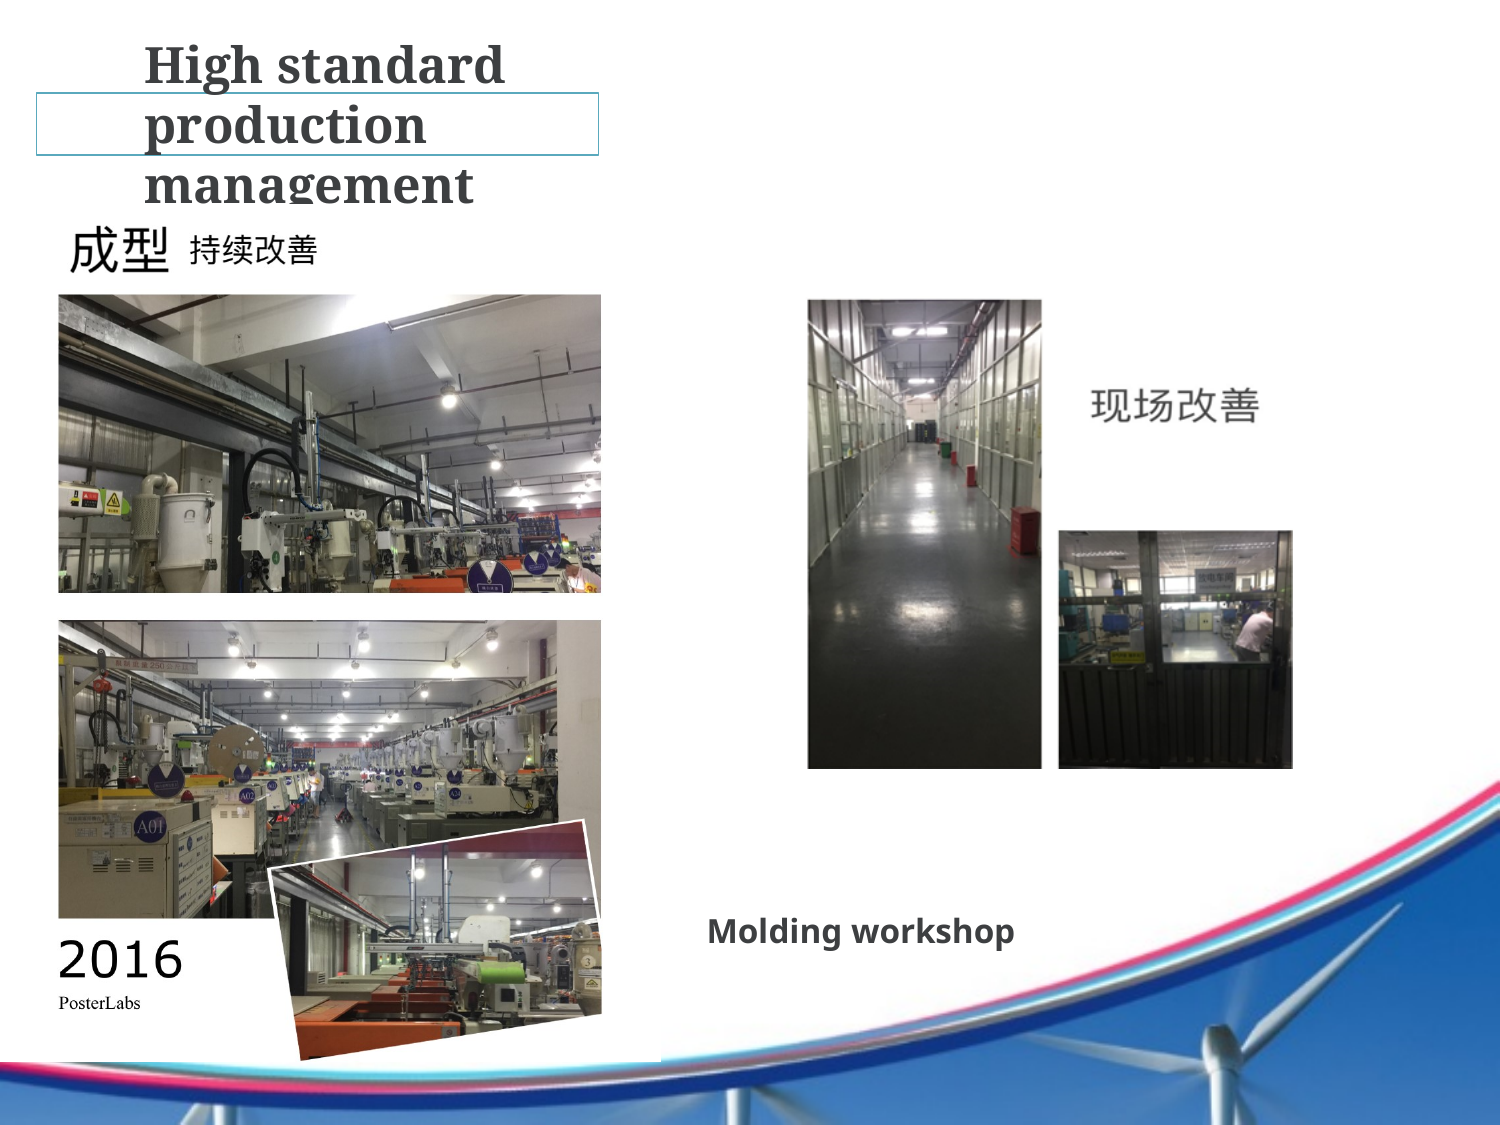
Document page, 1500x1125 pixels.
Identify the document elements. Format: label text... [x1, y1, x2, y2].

picture [0, 0, 1500, 1125]
text_box Molding workshop [691, 902, 1031, 958]
text_box High standard production management [43, 25, 609, 204]
